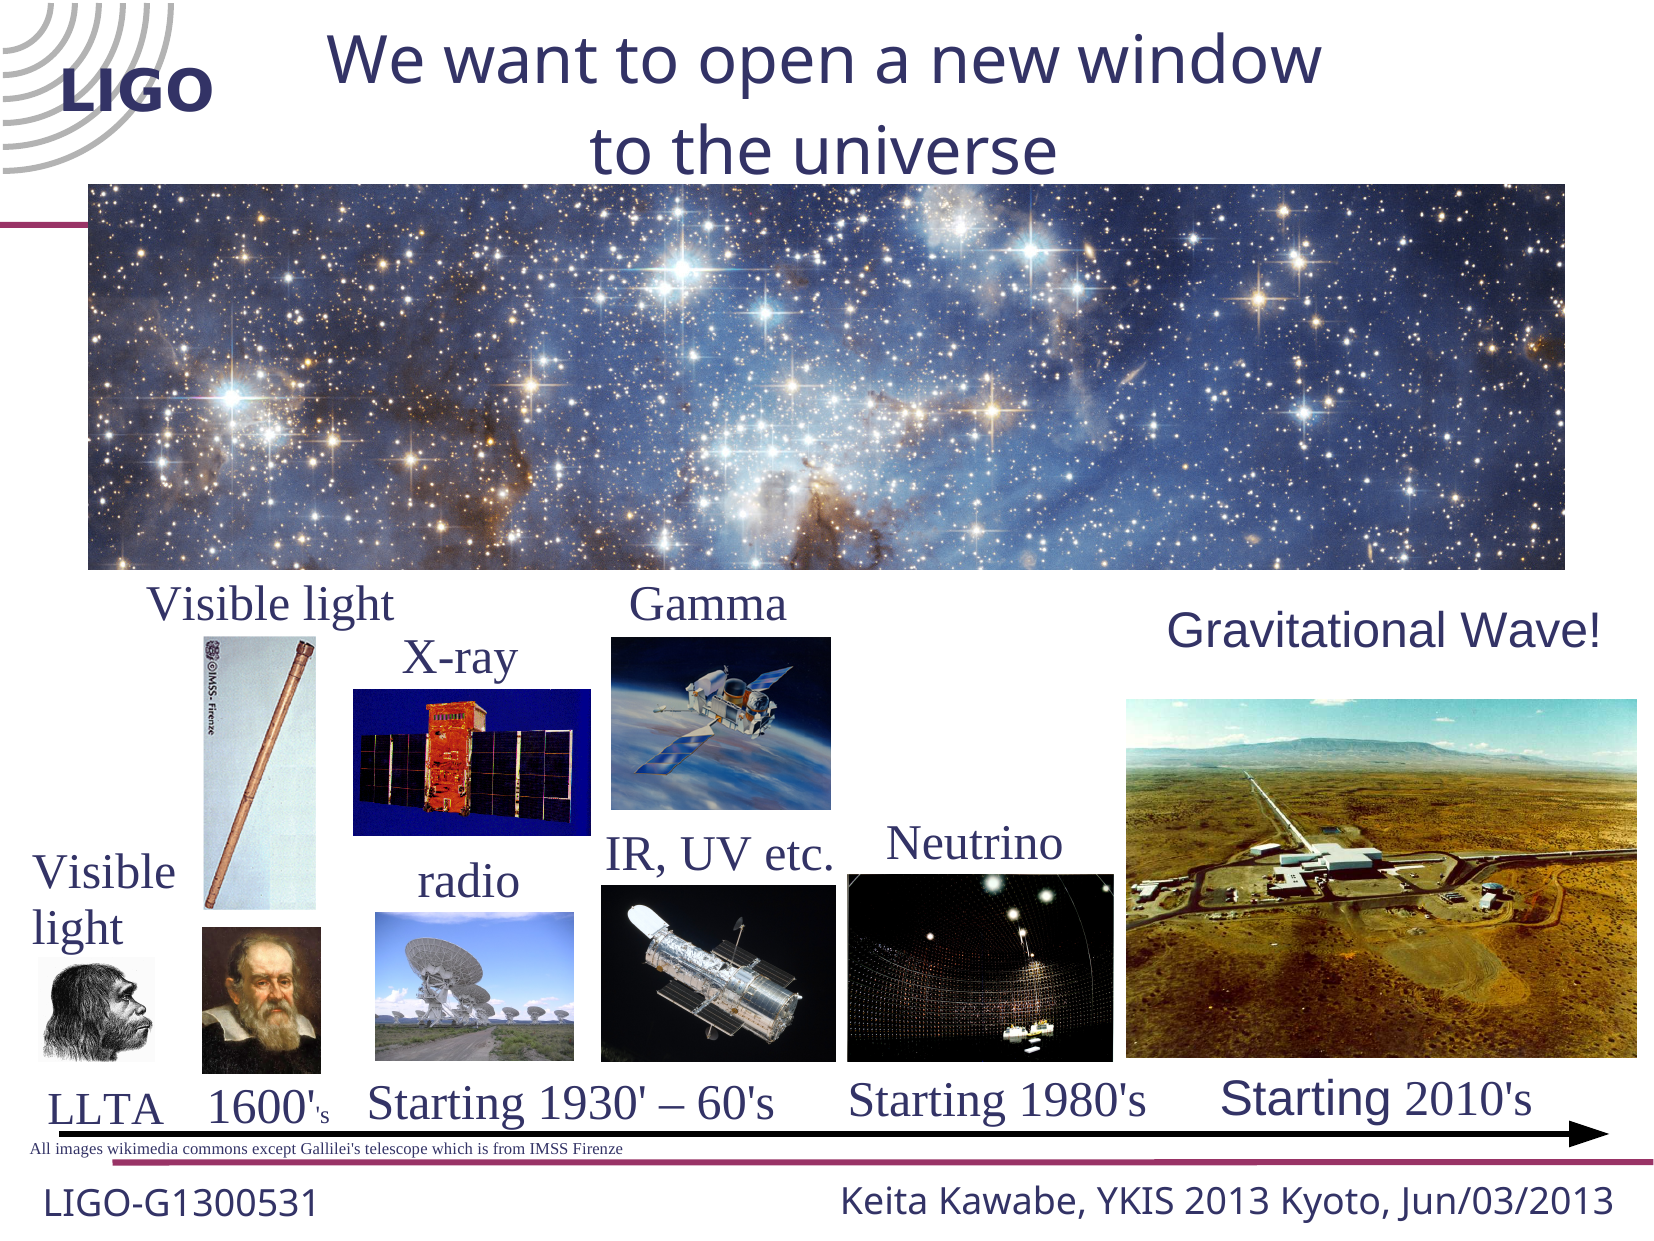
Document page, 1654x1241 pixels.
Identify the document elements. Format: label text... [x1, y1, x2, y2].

text_box Starting 1980's [847, 1071, 1148, 1133]
text_box Starting 2010's [1219, 1070, 1533, 1131]
text_box All images wikimedia commons except Gallilei's telescope which is from IMSS Firenze [29, 1139, 625, 1161]
picture [38, 966, 155, 1063]
text_box IR, UV etc. [604, 826, 838, 887]
picture [1126, 699, 1637, 1058]
picture [88, 184, 1565, 570]
text_box X-ray [401, 628, 519, 690]
text_box Visible light [31, 844, 177, 966]
picture [353, 689, 591, 836]
text_box Gamma [628, 575, 788, 637]
text_box Gravitational Wave! [1166, 602, 1603, 665]
picture [202, 927, 321, 1074]
picture [375, 912, 574, 1061]
picture [611, 637, 831, 810]
picture [203, 637, 316, 910]
text_box 1600''s [206, 1078, 331, 1131]
title We want to open a new window to the universe [187, 0, 1463, 184]
text_box radio [417, 853, 521, 914]
picture [847, 874, 1114, 1062]
text_box LLTA [47, 1083, 165, 1139]
picture [601, 885, 836, 1062]
text_box Starting 1930' – 60's [366, 1075, 776, 1131]
text_box Neutrino [885, 815, 1064, 876]
text_box Visible light [145, 575, 396, 637]
